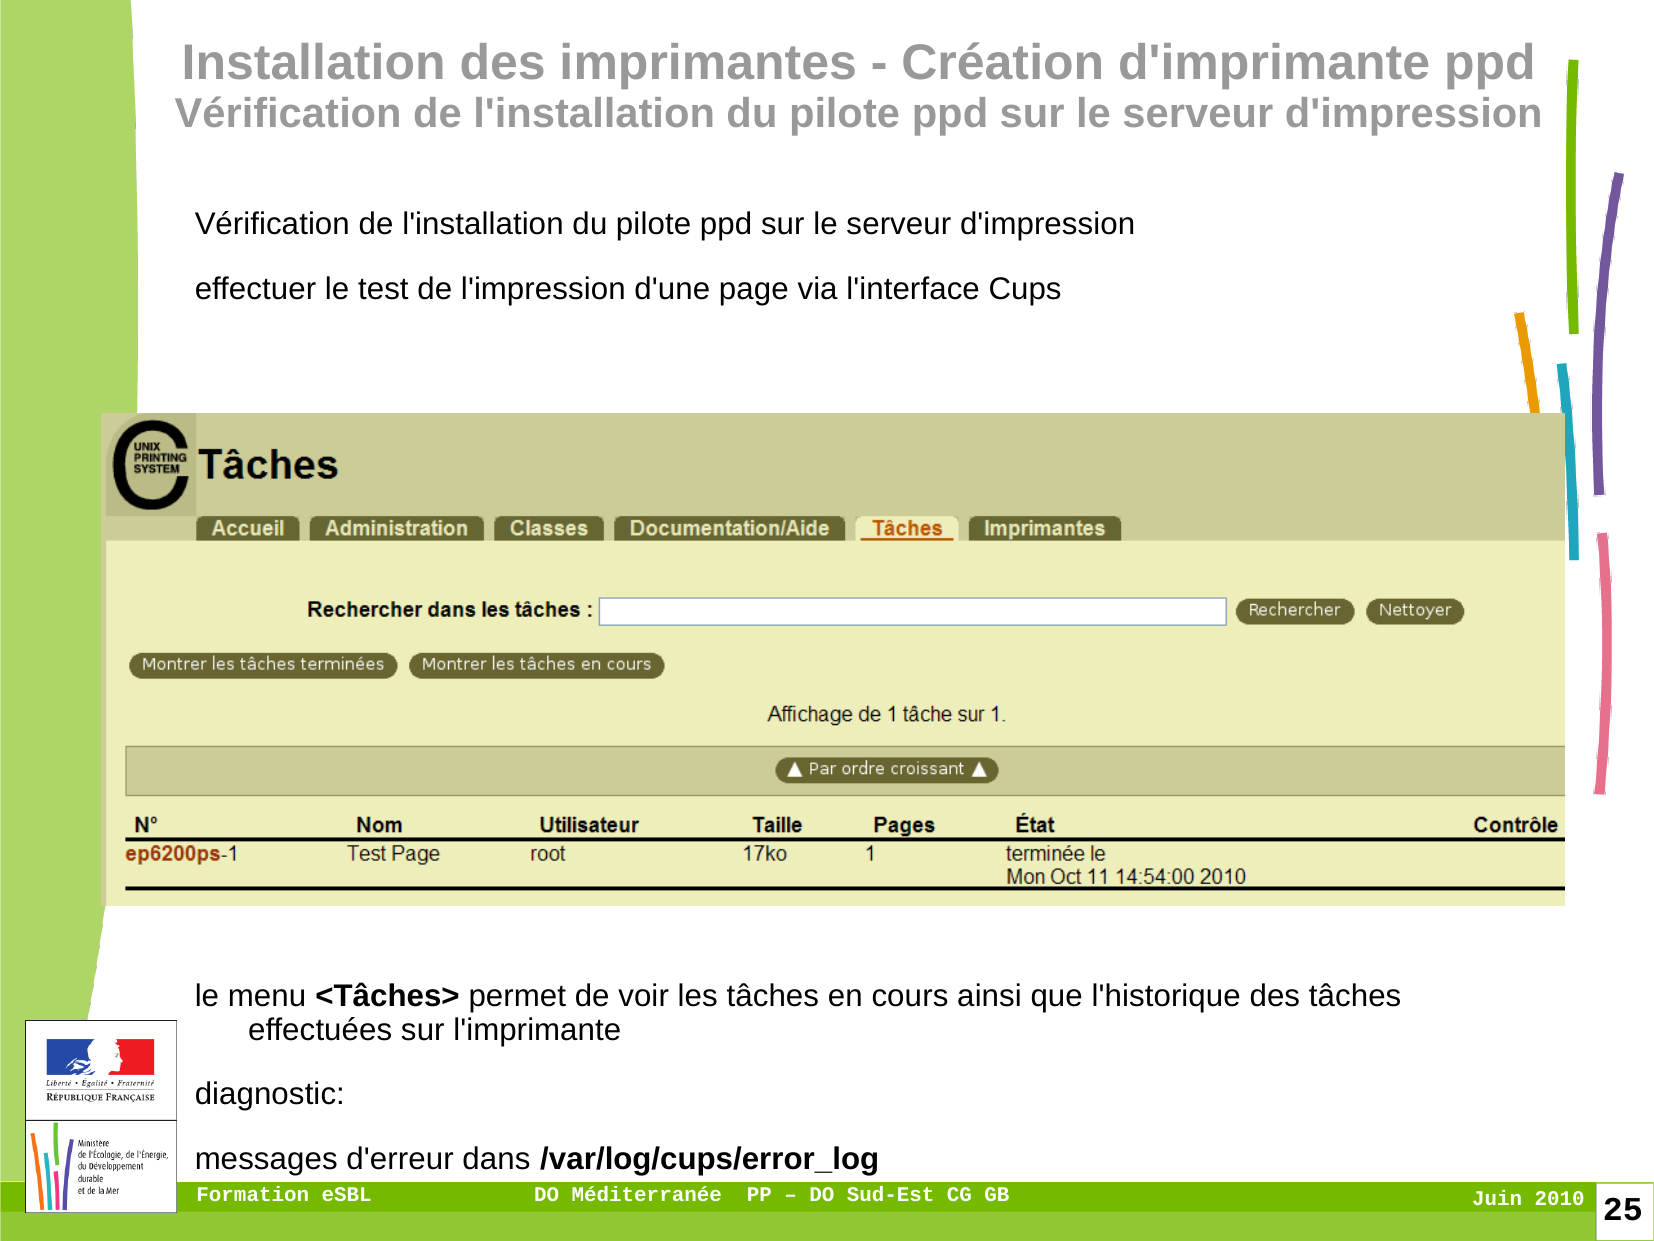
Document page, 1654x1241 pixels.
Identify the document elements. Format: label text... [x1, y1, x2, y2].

list Vérification de l'installation du pilote ppd sur le serveur d'impression effectuer le test de l'impression d'une page via l'interface Cups le menu <Tâches> permet de voir les tâches en cours ainsi que l'historique des tâches effectuées sur l'imprimante diagnostic: messages d'erreur dans /var/log/cups/error_log [177, 206, 1506, 234]
picture [0, 0, 1654, 1241]
